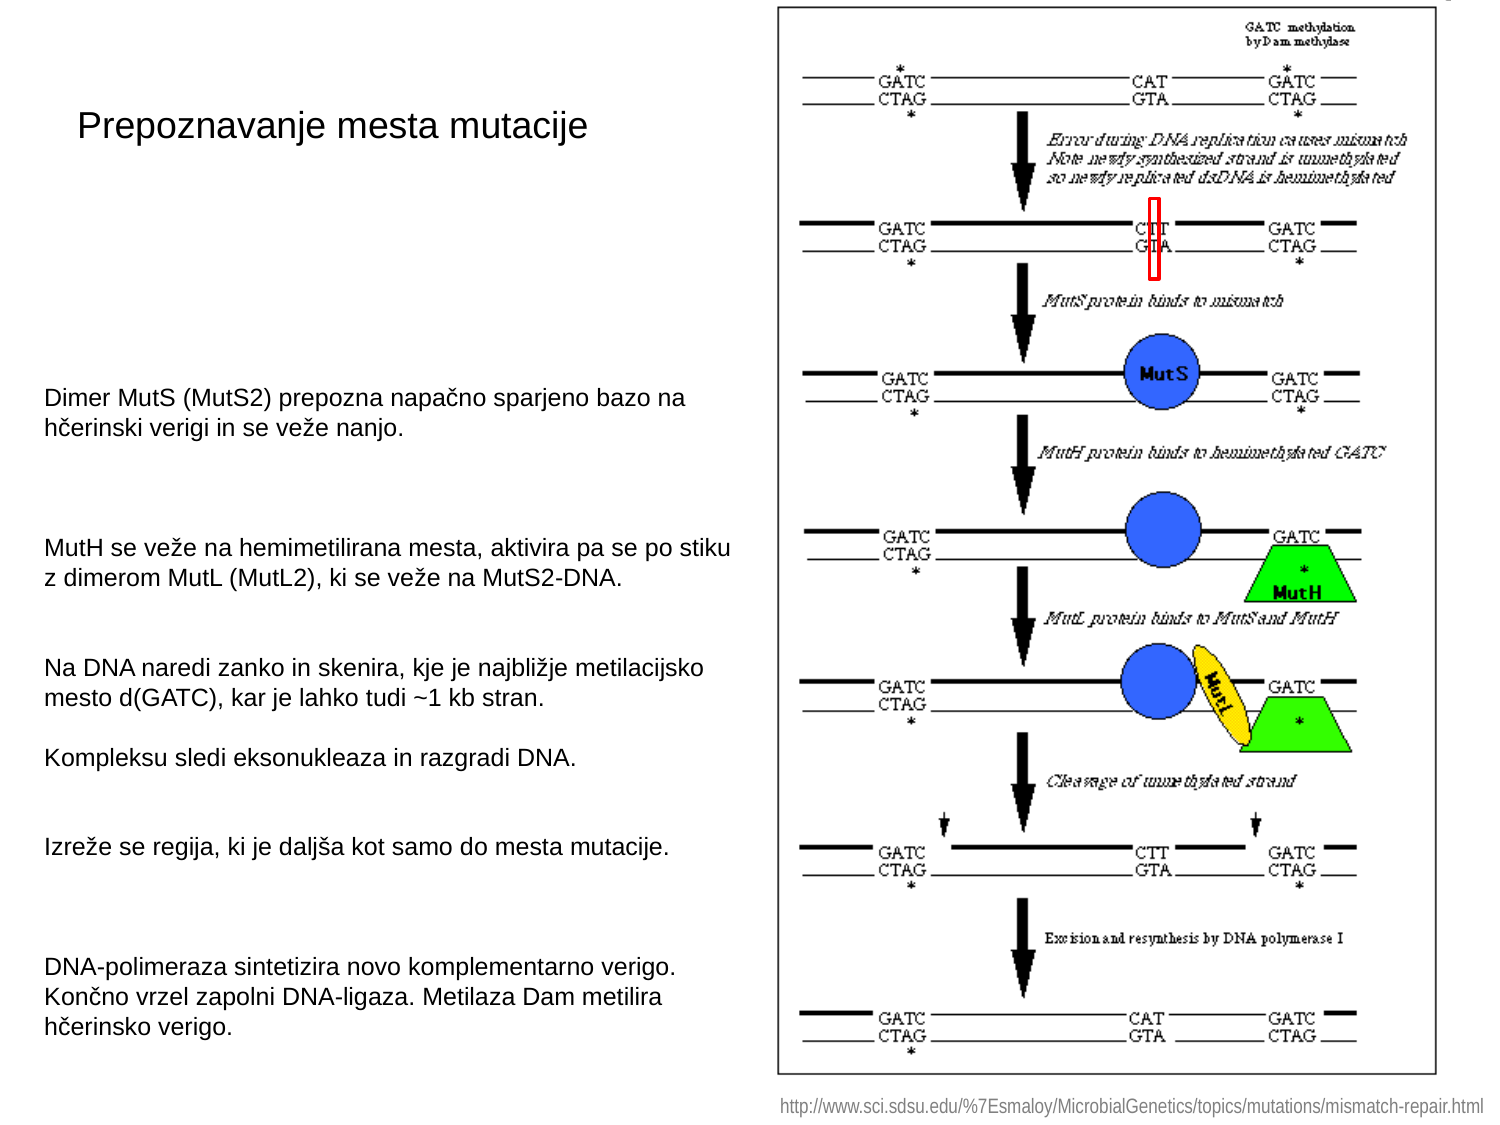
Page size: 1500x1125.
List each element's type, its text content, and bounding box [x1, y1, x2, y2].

text_box http://www.sci.sdsu.edu/%7Esmaloy/MicrobialGenetics/topics/mutations/mismatch-repair.html [765, 1084, 1500, 1125]
text_box Dimer MutS (MutS2) prepozna napačno sparjeno bazo na hčerinski verigi in se veže nanjo. MutH se veže na hemimetilirana mesta, aktivira pa se po stiku z dimerom MutL (MutL2), ki se veže na MutS2-DNA. Na DNA naredi zanko in skenira, kje je najbližje metilacijsko mesto d(GATC), kar je lahko tudi ~1 kb stran. Kompleksu sledi eksonukleaza in razgradi DNA. Izreže se regija, ki je daljša kot samo do mesta mutacije. DNA-polimeraza sintetizira novo komplementarno verigo. Končno vrzel zapolni DNA-ligaza. Metilaza Dam metilira hčerinsko verigo. [29, 374, 762, 1078]
picture [773, 0, 1451, 1084]
text_box Prepoznavanje mesta mutacije [62, 93, 604, 199]
